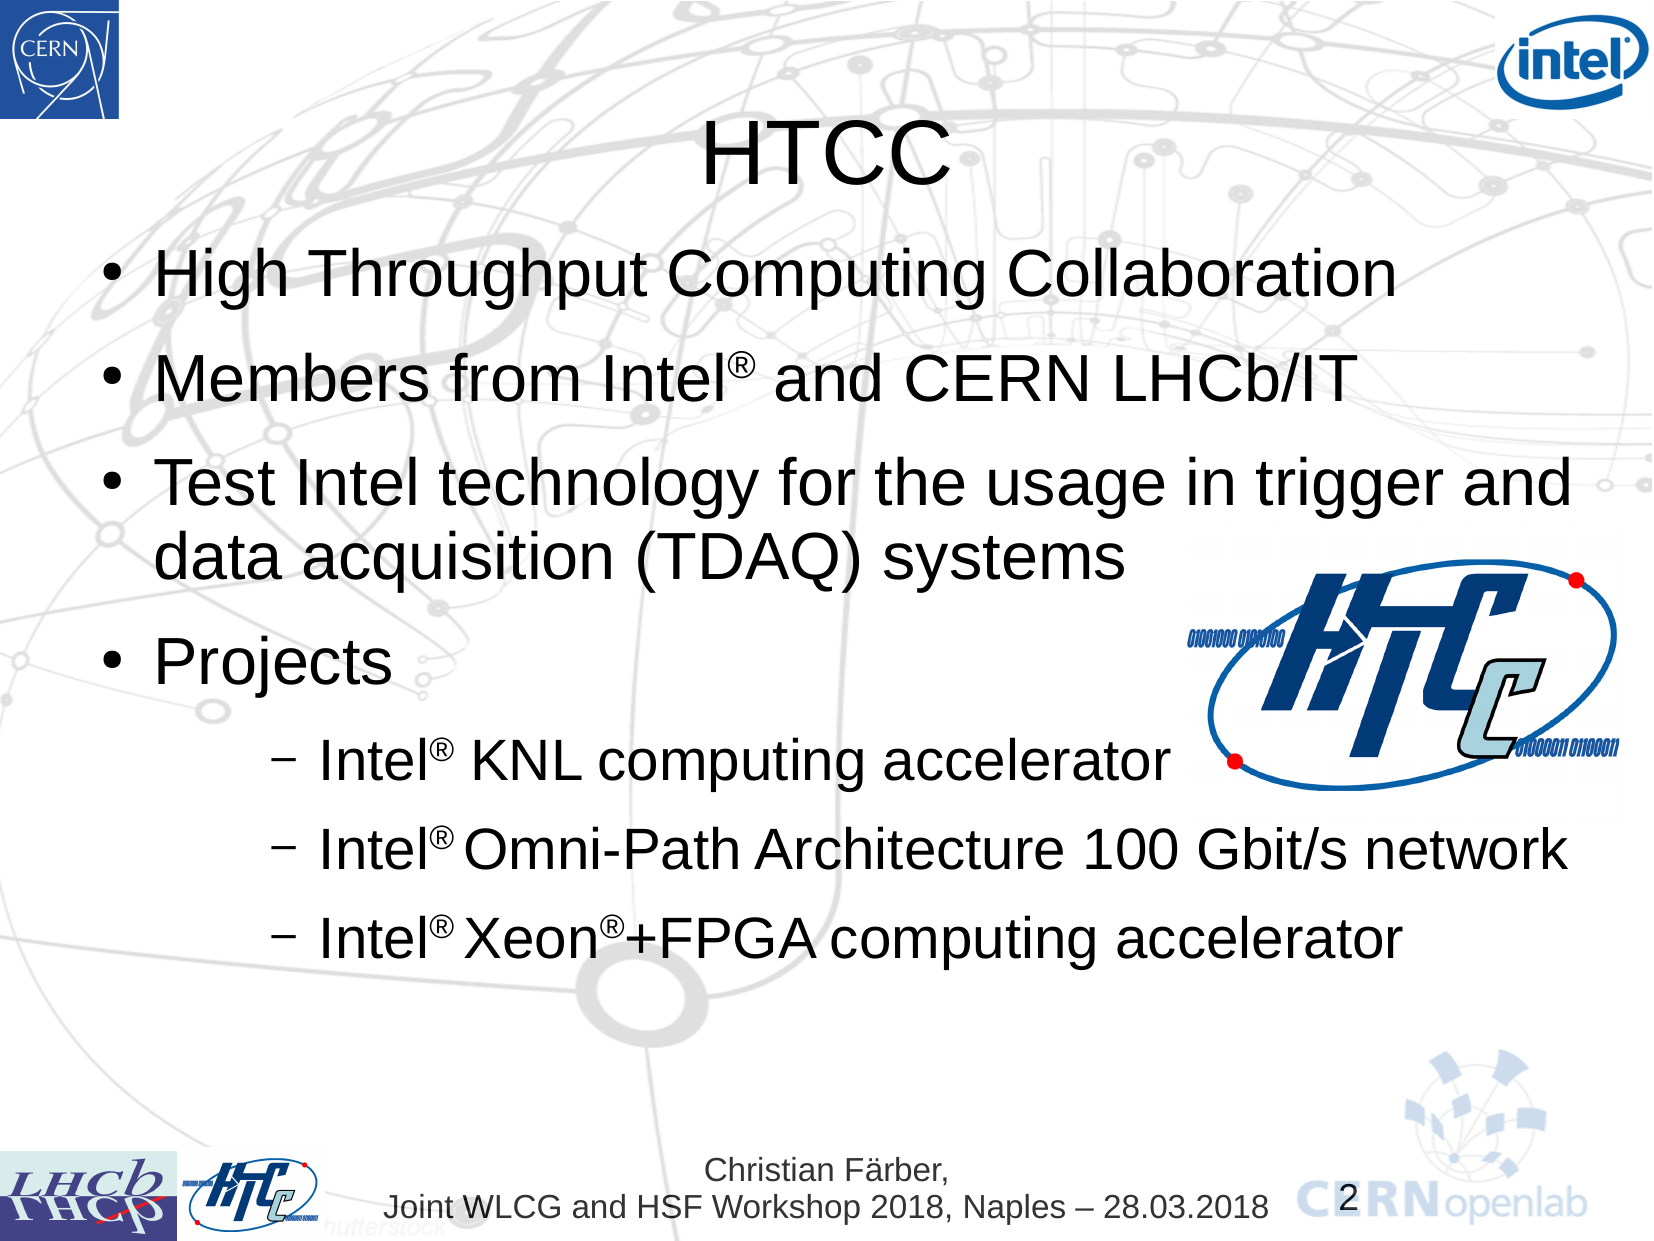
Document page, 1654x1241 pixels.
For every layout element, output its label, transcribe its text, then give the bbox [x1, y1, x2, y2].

picture [0, 0, 119, 119]
picture [0, 1151, 82, 1241]
list High Throughput Computing Collaboration Members from Intel® and CERN LHCb/IT Test Intel technology for the usage in trigger and data acquisition (TDAQ) systems Projects Intel® KNL computing accelerator Intel® Omni-Path Architecture 100 Gbit/s network Intel® Xeon®+FPGA computing accelerator [82, 236, 1625, 1241]
picture [1187, 522, 1620, 827]
picture [1495, 0, 1654, 119]
title HTCC [82, 49, 1571, 236]
